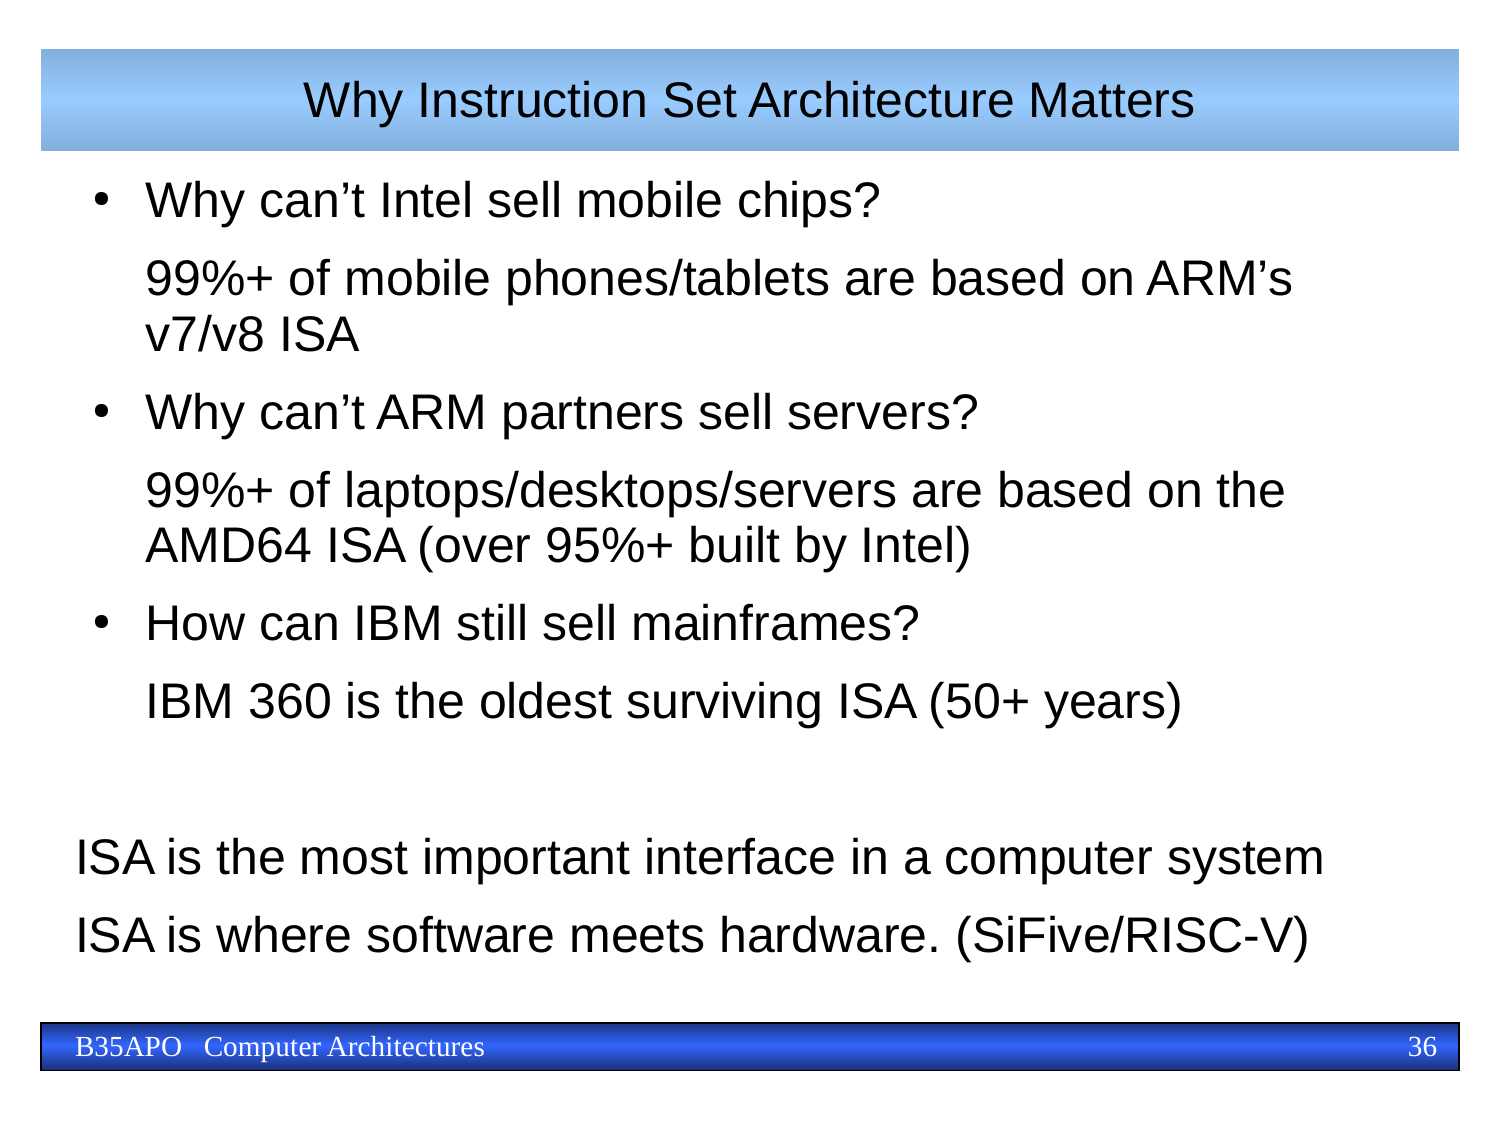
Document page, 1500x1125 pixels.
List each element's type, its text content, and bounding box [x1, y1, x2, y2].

list Why can’t Intel sell mobile chips? 99%+ of mobile phones/tablets are based on ARM’s v7/v8 ISA Why can’t ARM partners sell servers? 99%+ of laptops/desktops/servers are based on the AMD64 ISA (over 95%+ built by Intel) How can IBM still sell mainframes? IBM 360 is the oldest surviving ISA (50+ years) ISA is the most important interface in a computer system ISA is where software meets hardware. (SiFive/RISC-V) [75, 172, 1426, 1000]
title Why Instruction Set Architecture Matters [41, 49, 1459, 151]
